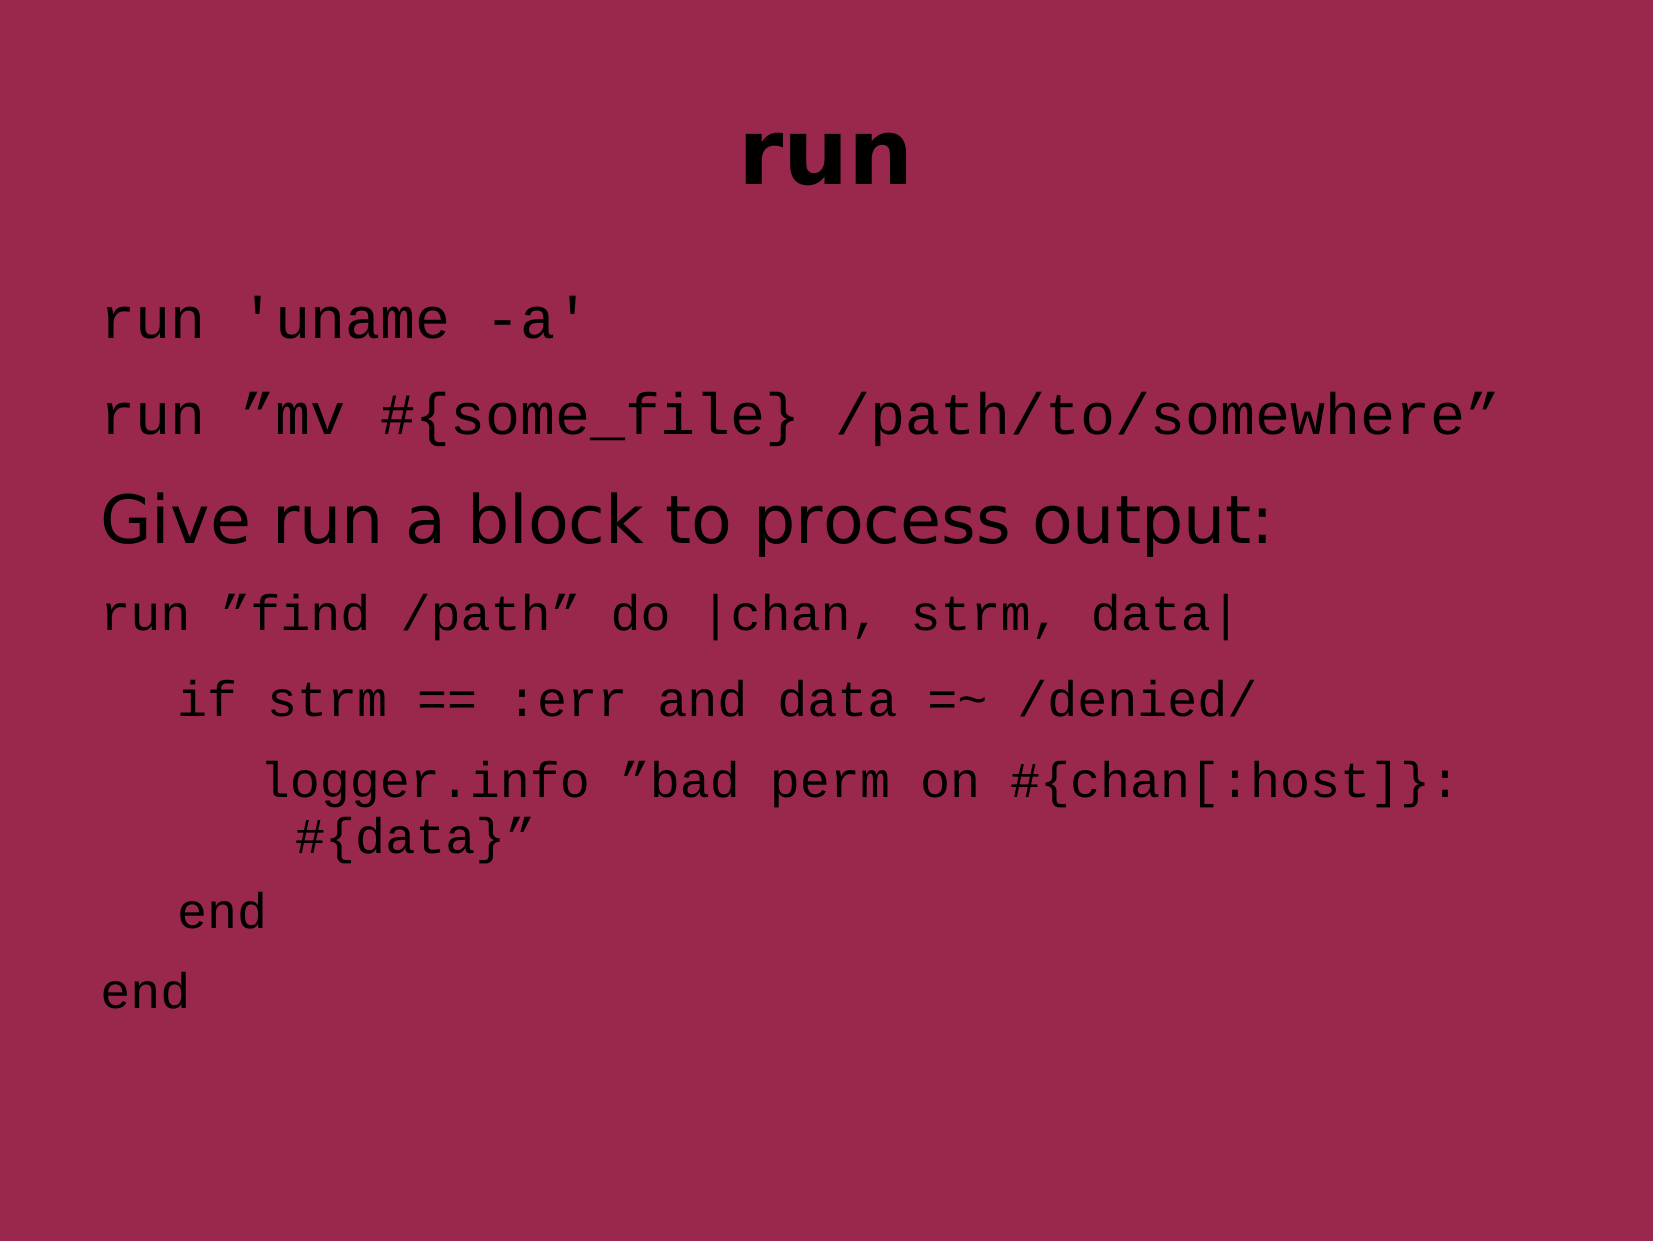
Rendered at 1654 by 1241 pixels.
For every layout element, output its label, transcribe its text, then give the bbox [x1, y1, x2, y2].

title run [82, 49, 1571, 257]
list run 'uname -a' run ”mv #{some_file} /path/to/somewhere” Give run a block to process output: run ”find /path” do |chan, strm, data| if strm == :err and data =~ /denied/ logger.info ”bad perm on #{chan[:host]}: #{data}” end end [82, 290, 1571, 1095]
